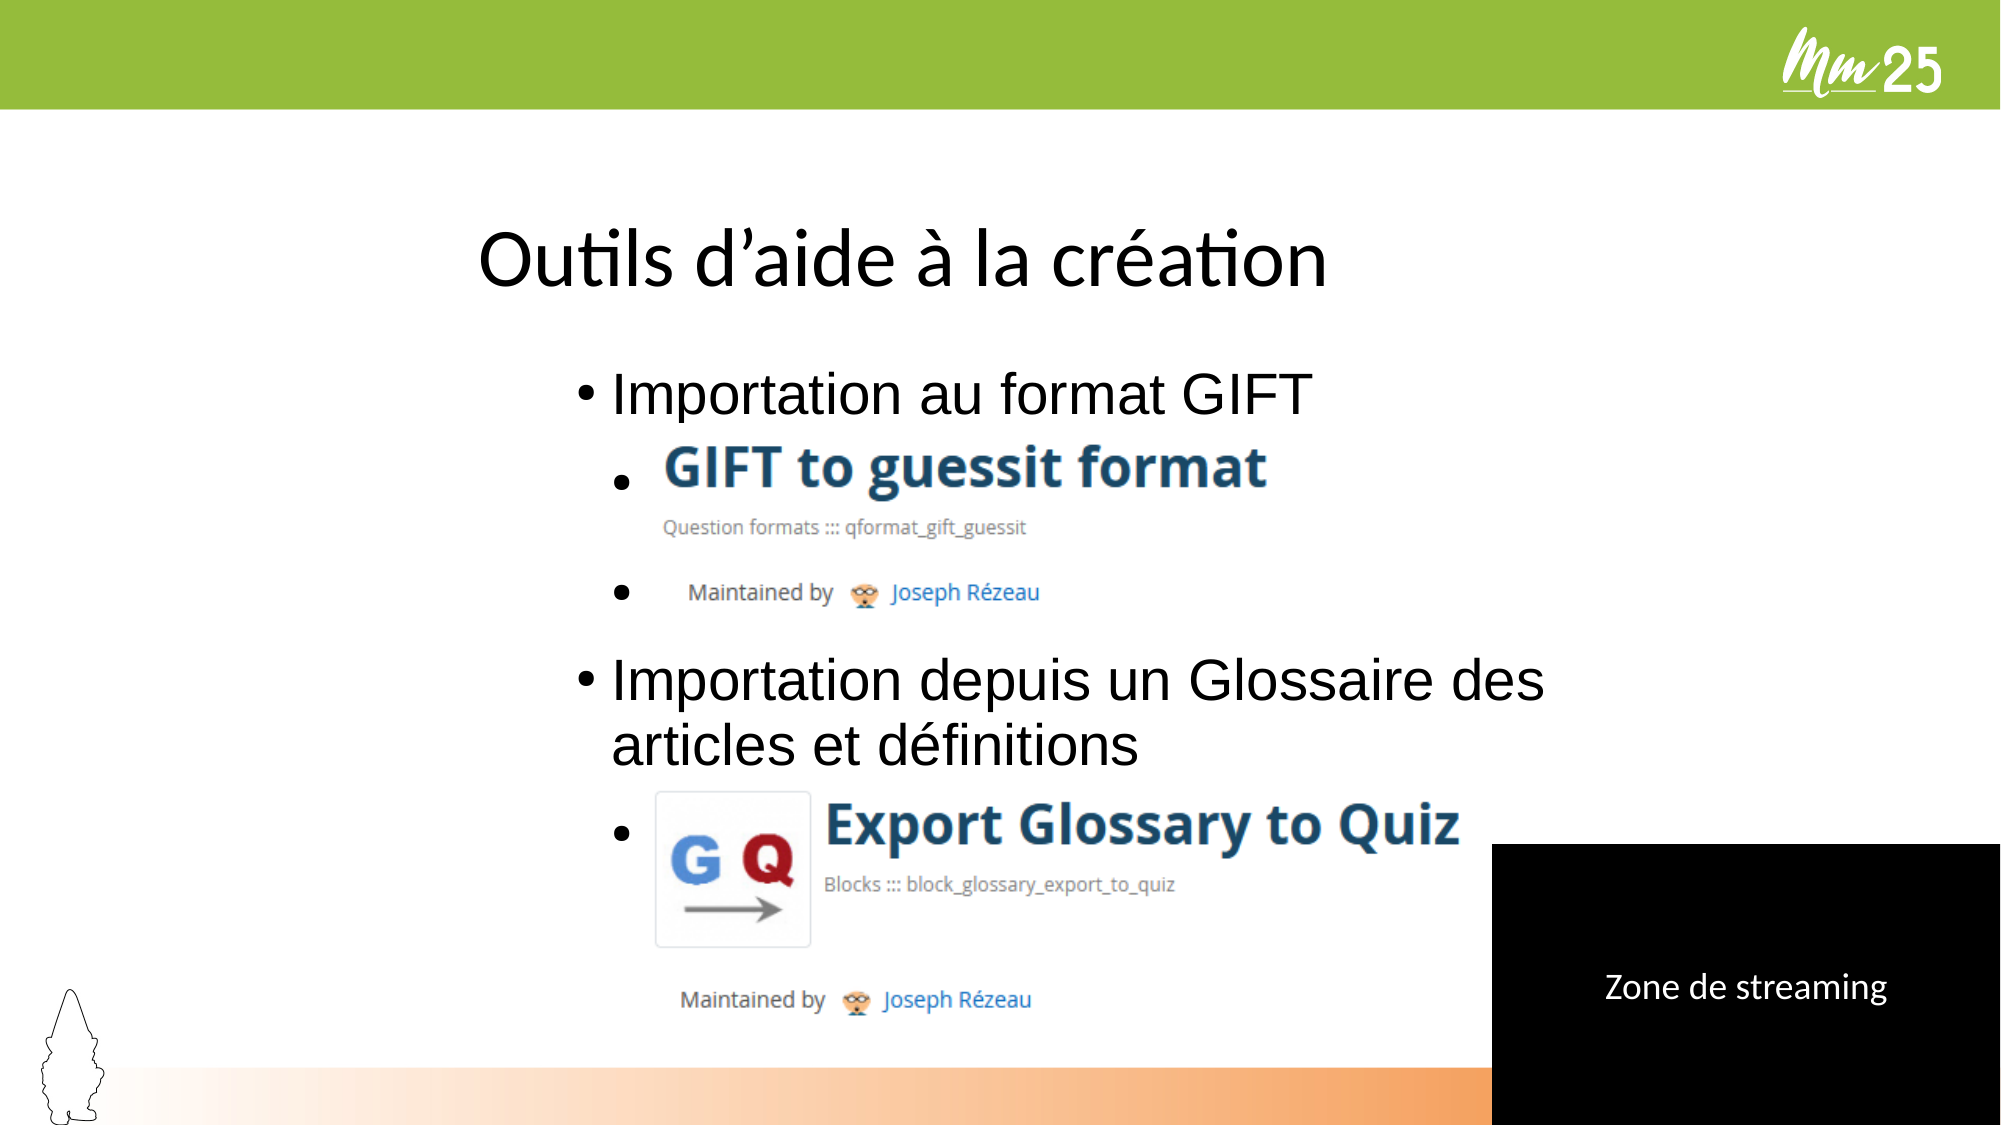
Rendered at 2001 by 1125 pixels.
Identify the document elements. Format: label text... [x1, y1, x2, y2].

picture [0, 0, 2001, 1125]
picture [649, 423, 1314, 621]
title Outils d’aide à la création [417, 206, 1392, 325]
text_box Importation au format GIFT Importation depuis un Glossaire des articles et définitions [561, 354, 1565, 895]
